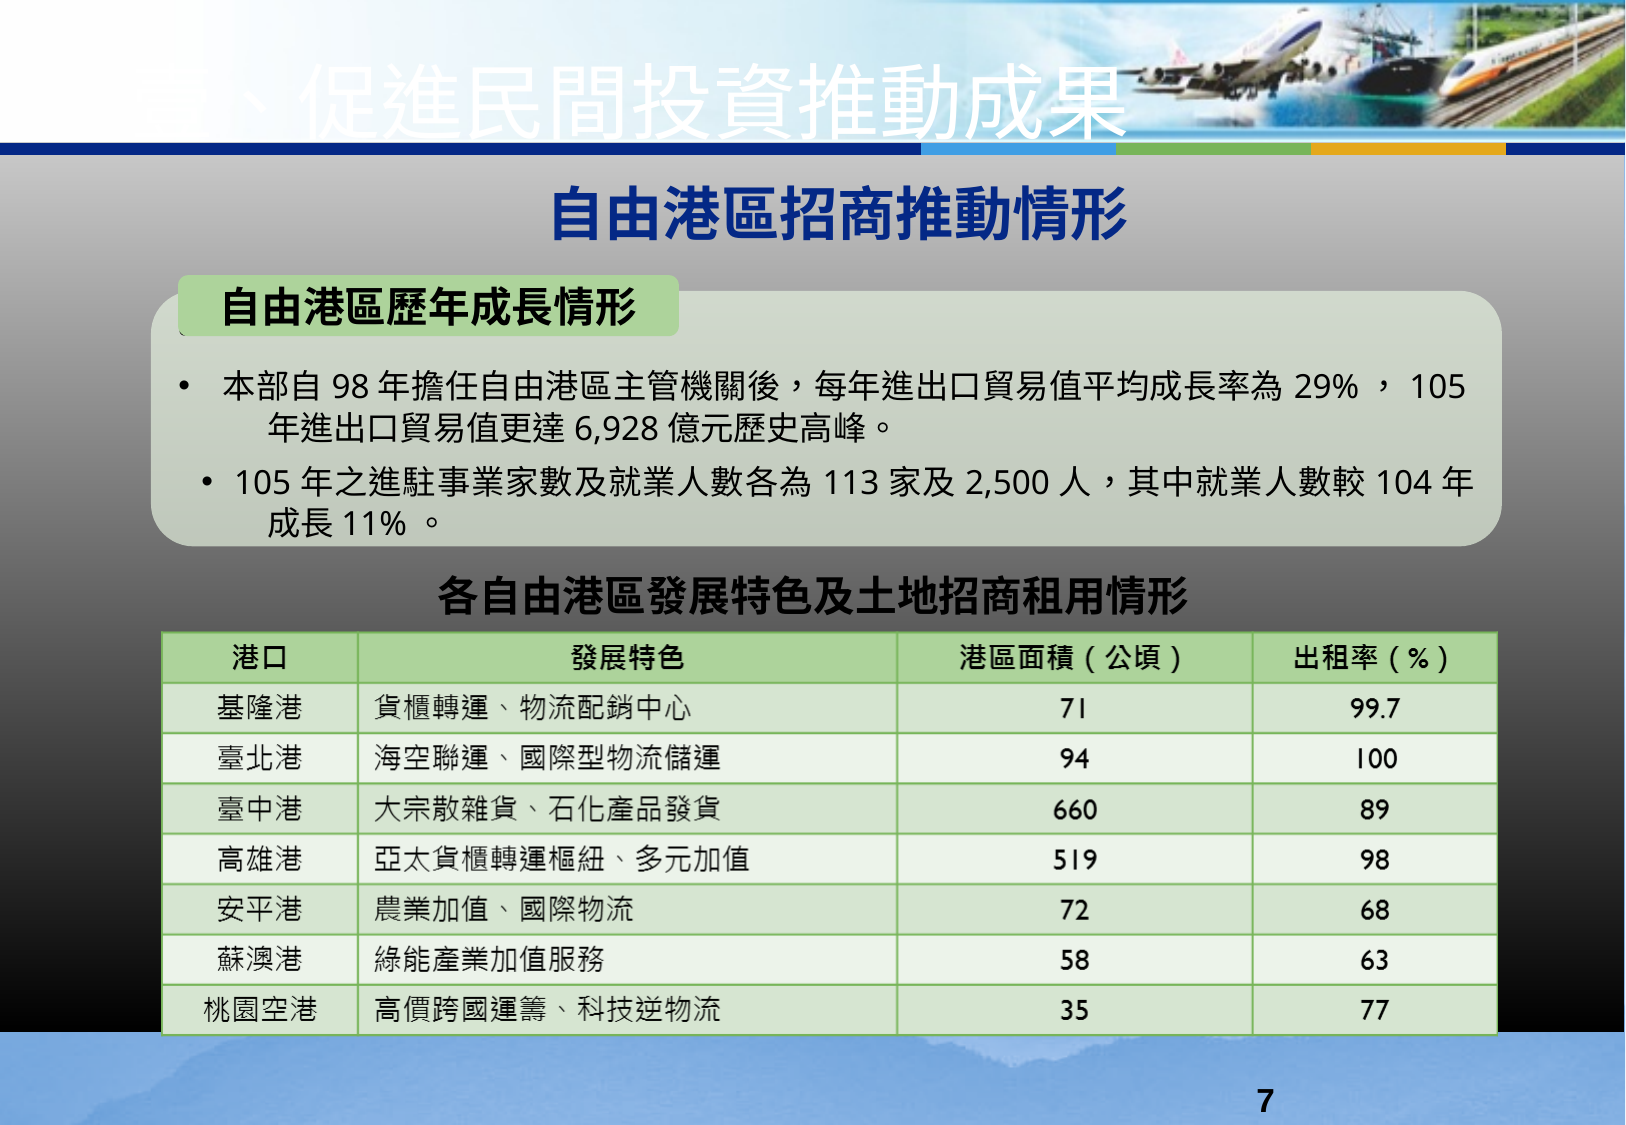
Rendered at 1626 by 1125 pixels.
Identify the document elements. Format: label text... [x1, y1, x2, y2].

list 自由港區招商推動情形 [422, 169, 1253, 256]
picture [161, 631, 1498, 1045]
text_box 各自由港區發展特色及土地招商租用情形 [422, 562, 1262, 629]
text_box 自由港區歷年成長情形 [178, 275, 679, 337]
text_box 7 [1241, 1071, 1621, 1125]
text_box 壹、促進民間投資推動成果 [115, 42, 1590, 143]
text_box 本部自98年擔任自由港區主管機關後，每年進出口貿易值平均成長率為29%，105年進出口貿易值更達6,928億元歷史高峰。 105年之進駐事業家數及就業人數各為113家及2,500人，其中就業人數較104年成長11%。 [150, 290, 1502, 547]
